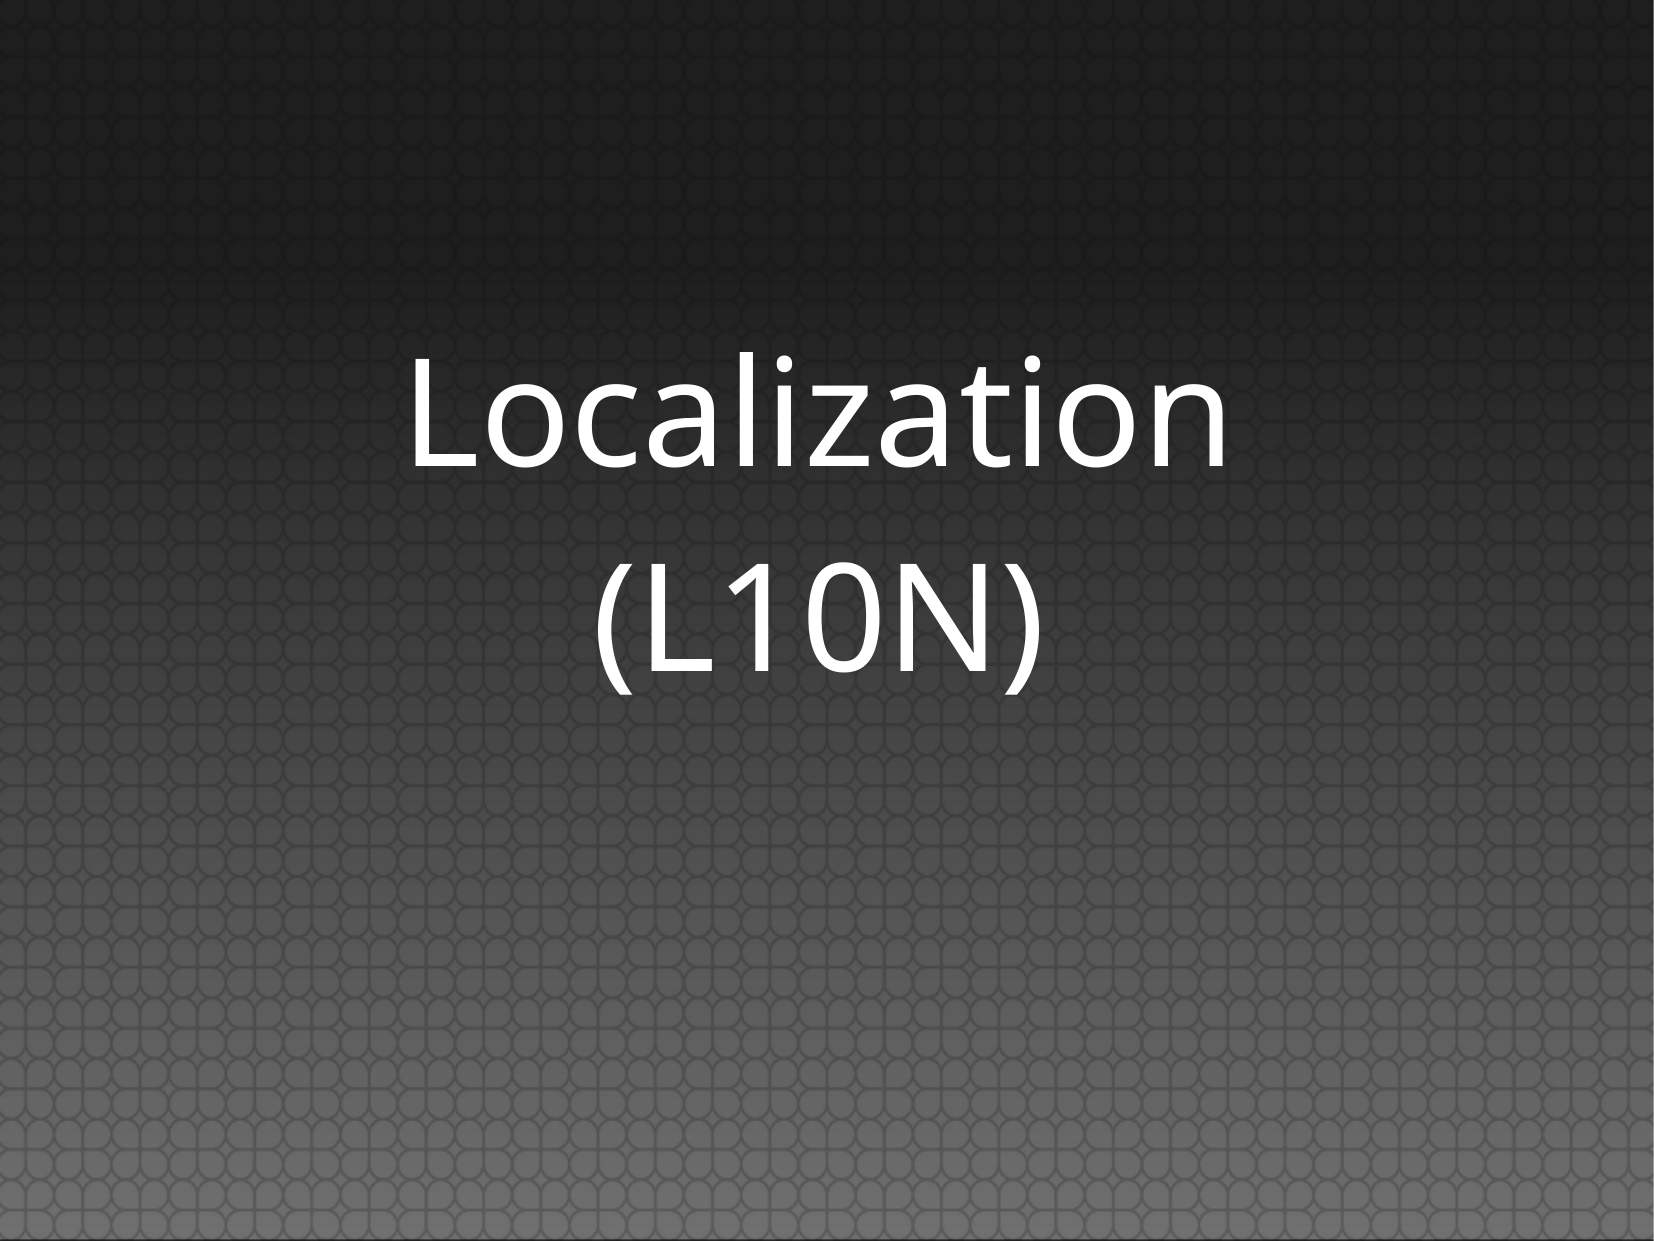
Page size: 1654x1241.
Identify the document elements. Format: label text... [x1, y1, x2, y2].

title Localization (L10N) [75, 351, 1564, 875]
picture [0, 0, 1654, 1241]
